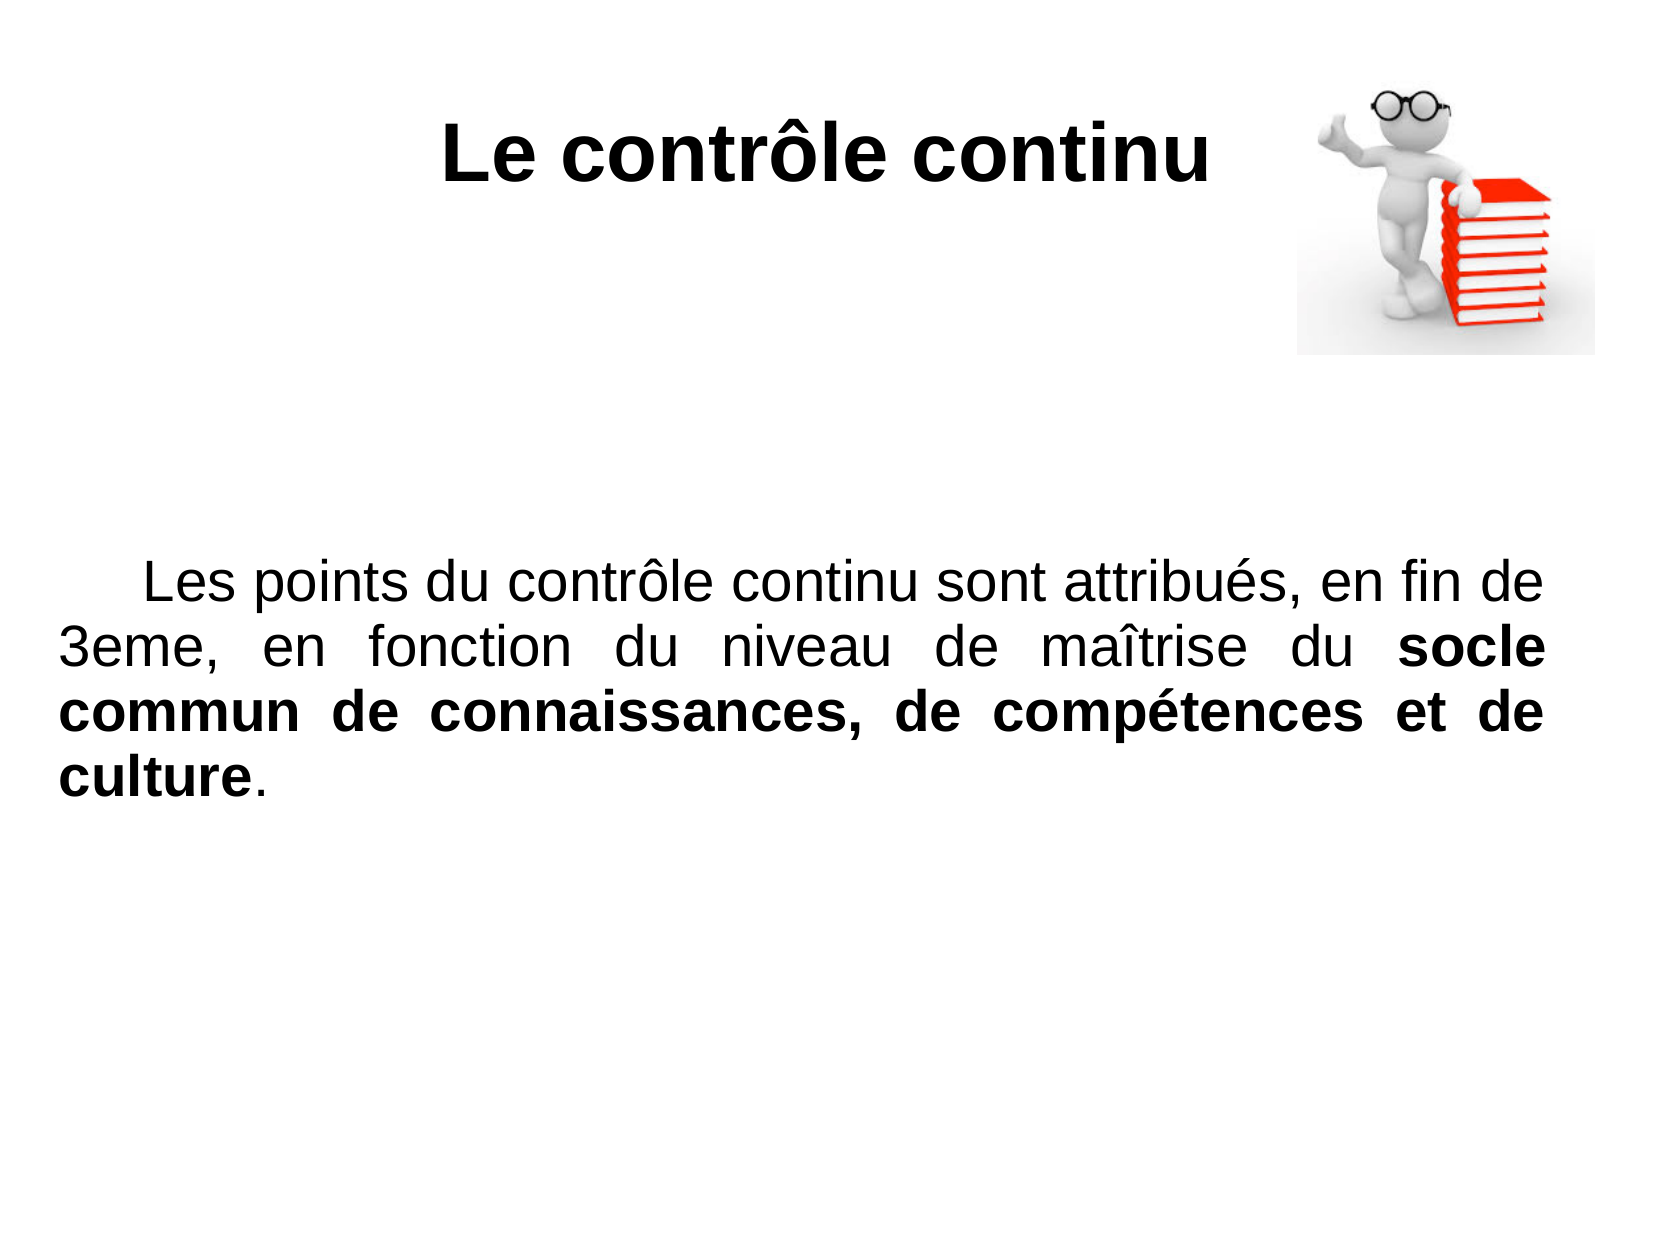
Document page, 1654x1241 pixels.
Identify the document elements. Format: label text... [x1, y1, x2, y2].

list Les points du contrôle continu sont attribués, en fin de 3eme, en fonction du niveau de maîtrise du socle commun de connaissances, de compétences et de culture. [59, 265, 1548, 1093]
title Le contrôle continu [82, 49, 1571, 257]
picture [1297, 60, 1595, 355]
